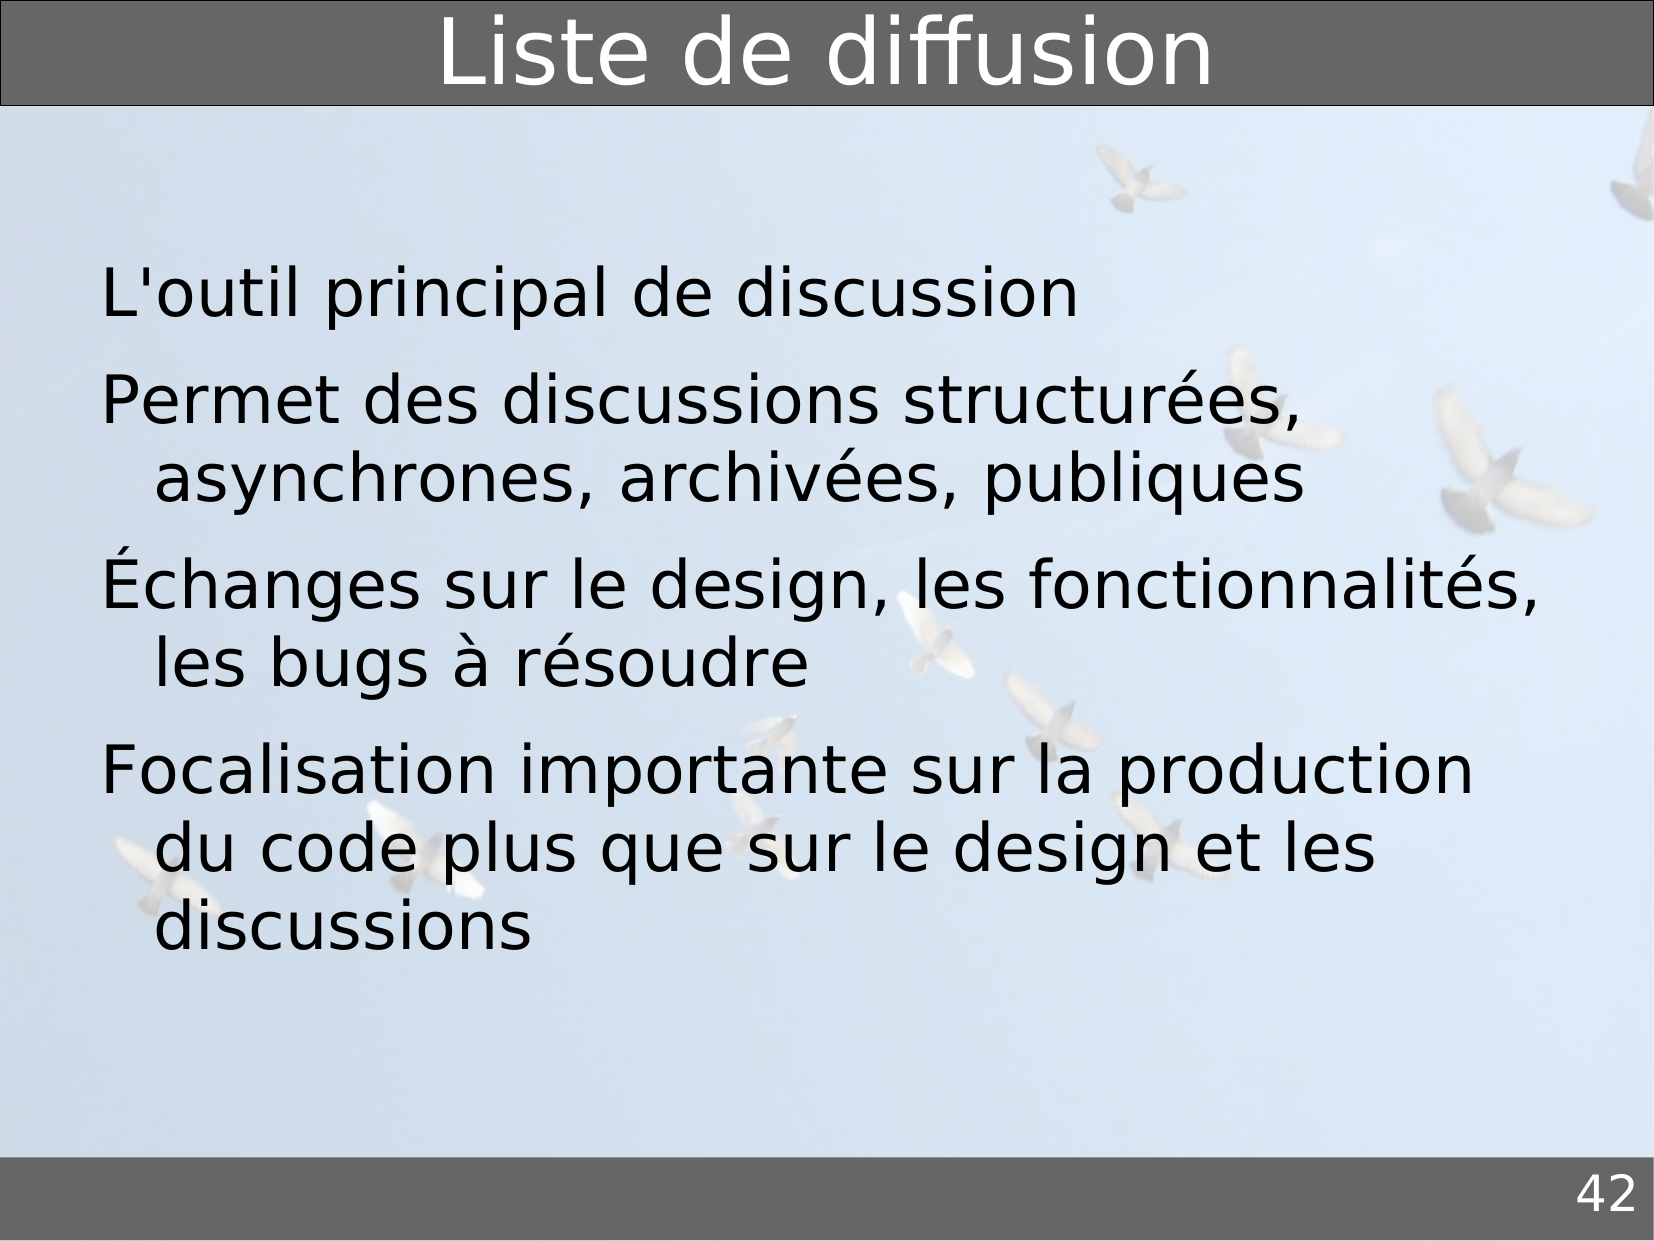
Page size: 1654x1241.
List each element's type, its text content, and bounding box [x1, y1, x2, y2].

title Liste de diffusion [0, 0, 1654, 107]
list L'outil principal de discussion Permet des discussions structurées, asynchrones, archivées, publiques Échanges sur le design, les fonctionnalités, les bugs à résoudre Focalisation importante sur la production du code plus que sur le design et les discussions [82, 254, 1571, 1094]
